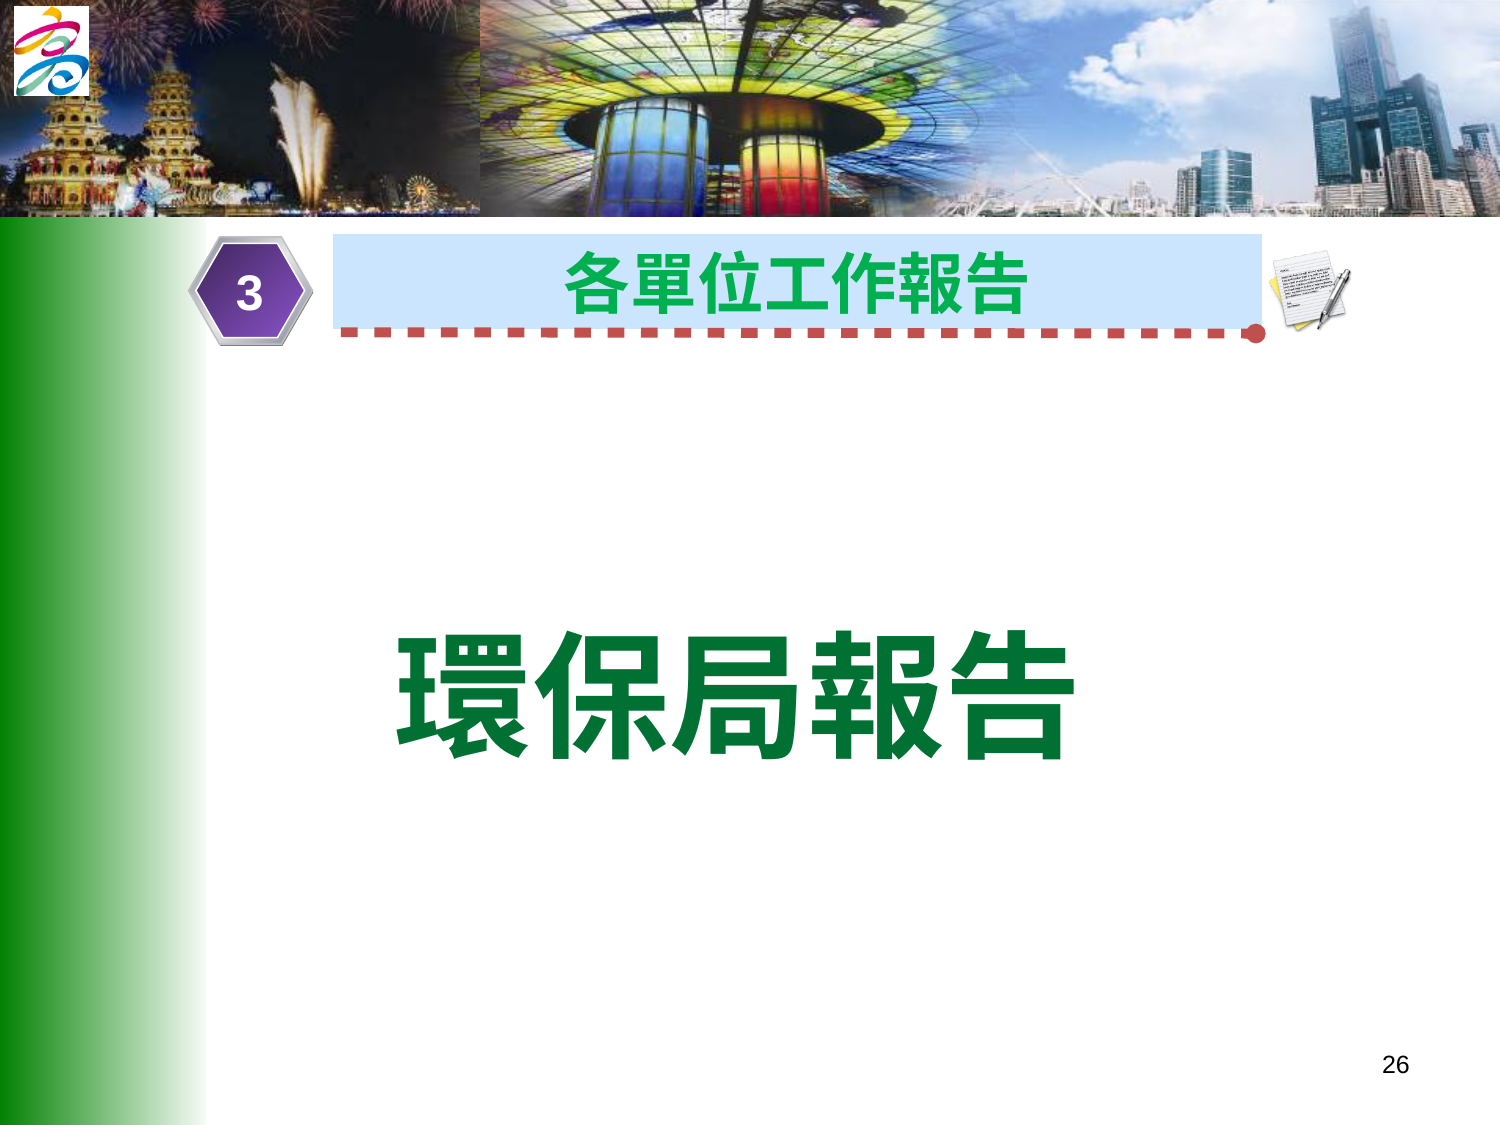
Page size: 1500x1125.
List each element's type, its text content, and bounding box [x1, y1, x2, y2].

text_box [188, 236, 314, 346]
title 環保局報告 [88, 385, 1388, 1000]
picture [1268, 249, 1352, 333]
text_box 各單位工作報告 [333, 234, 1263, 329]
text_box 3 [220, 253, 279, 328]
picture [0, 0, 1500, 217]
slide_number <編號> [1352, 1024, 1425, 1103]
